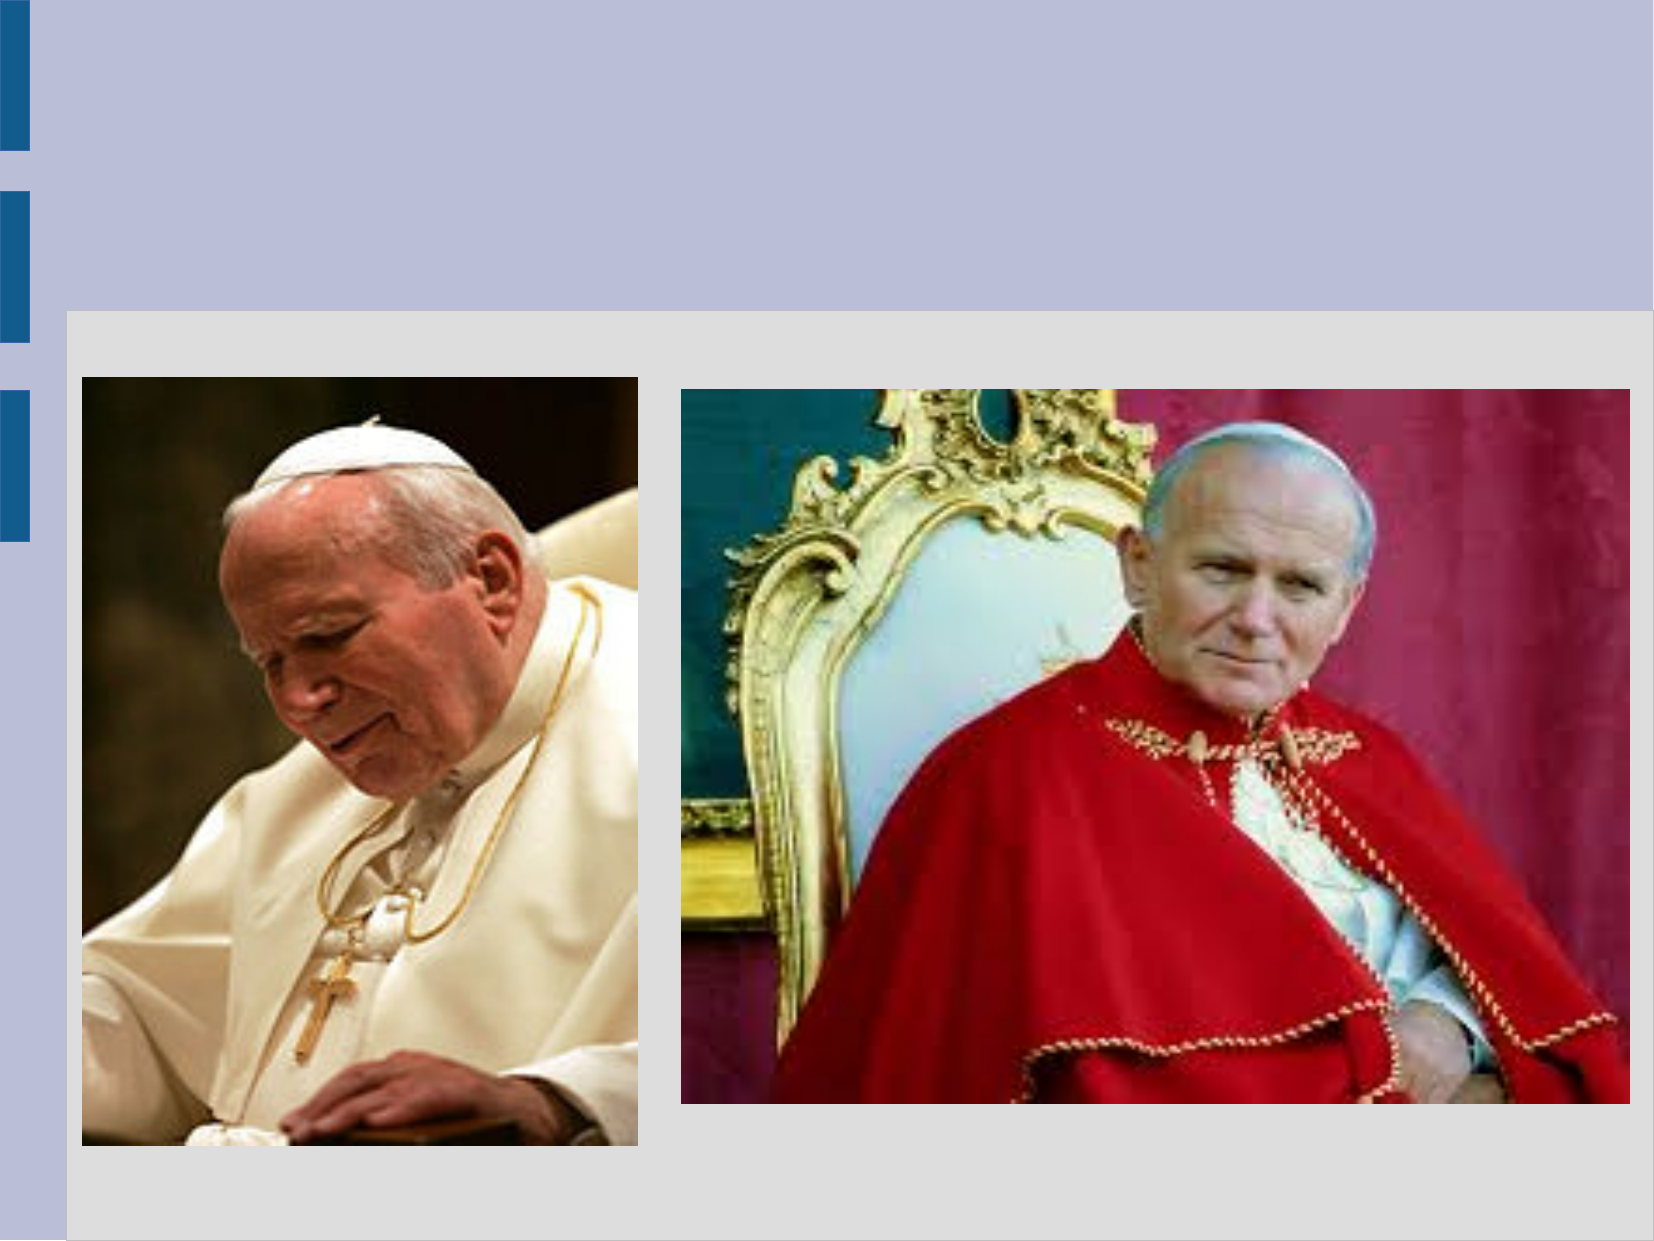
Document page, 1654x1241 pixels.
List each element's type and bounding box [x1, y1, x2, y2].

picture [82, 377, 638, 1146]
picture [681, 389, 1630, 1104]
